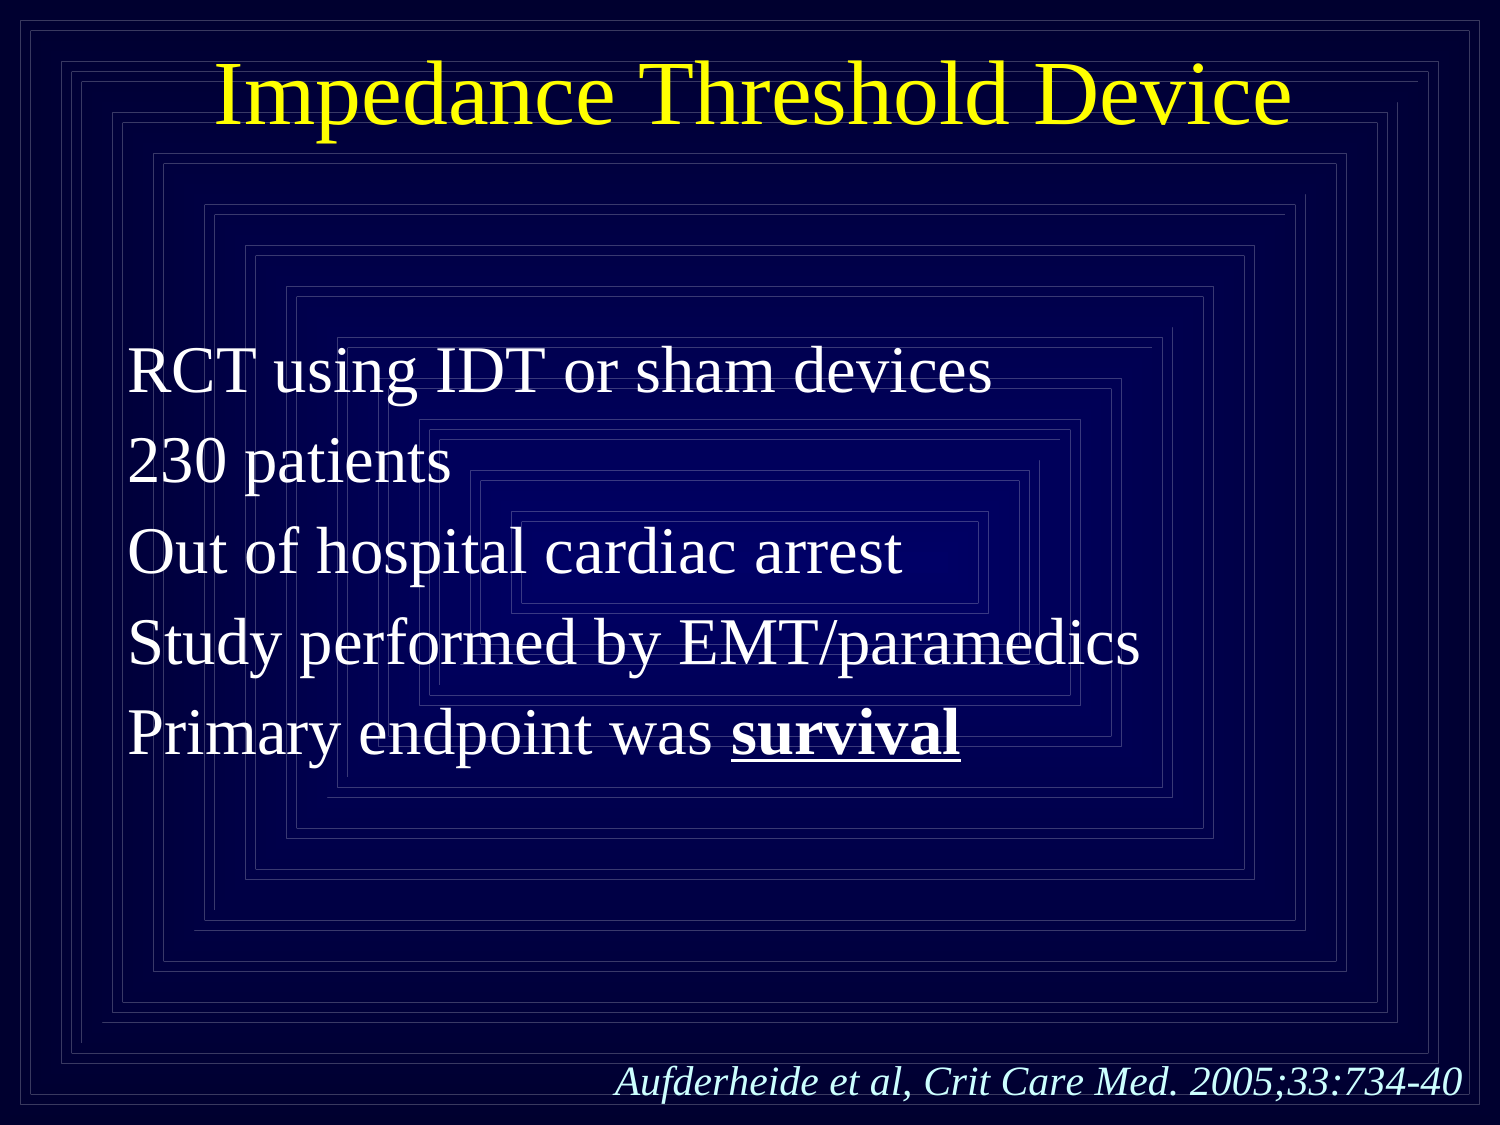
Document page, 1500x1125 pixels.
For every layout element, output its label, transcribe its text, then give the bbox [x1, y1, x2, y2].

list RCT using IDT or sham devices 230 patients Out of hospital cardiac arrest Study performed by EMT/paramedics Primary endpoint was survival [112, 324, 1388, 1001]
text_box Aufderheide et al, Crit Care Med. 2005;33:734-40 [599, 1050, 1500, 1112]
text_box Impedance Threshold Device [37, 0, 1472, 188]
